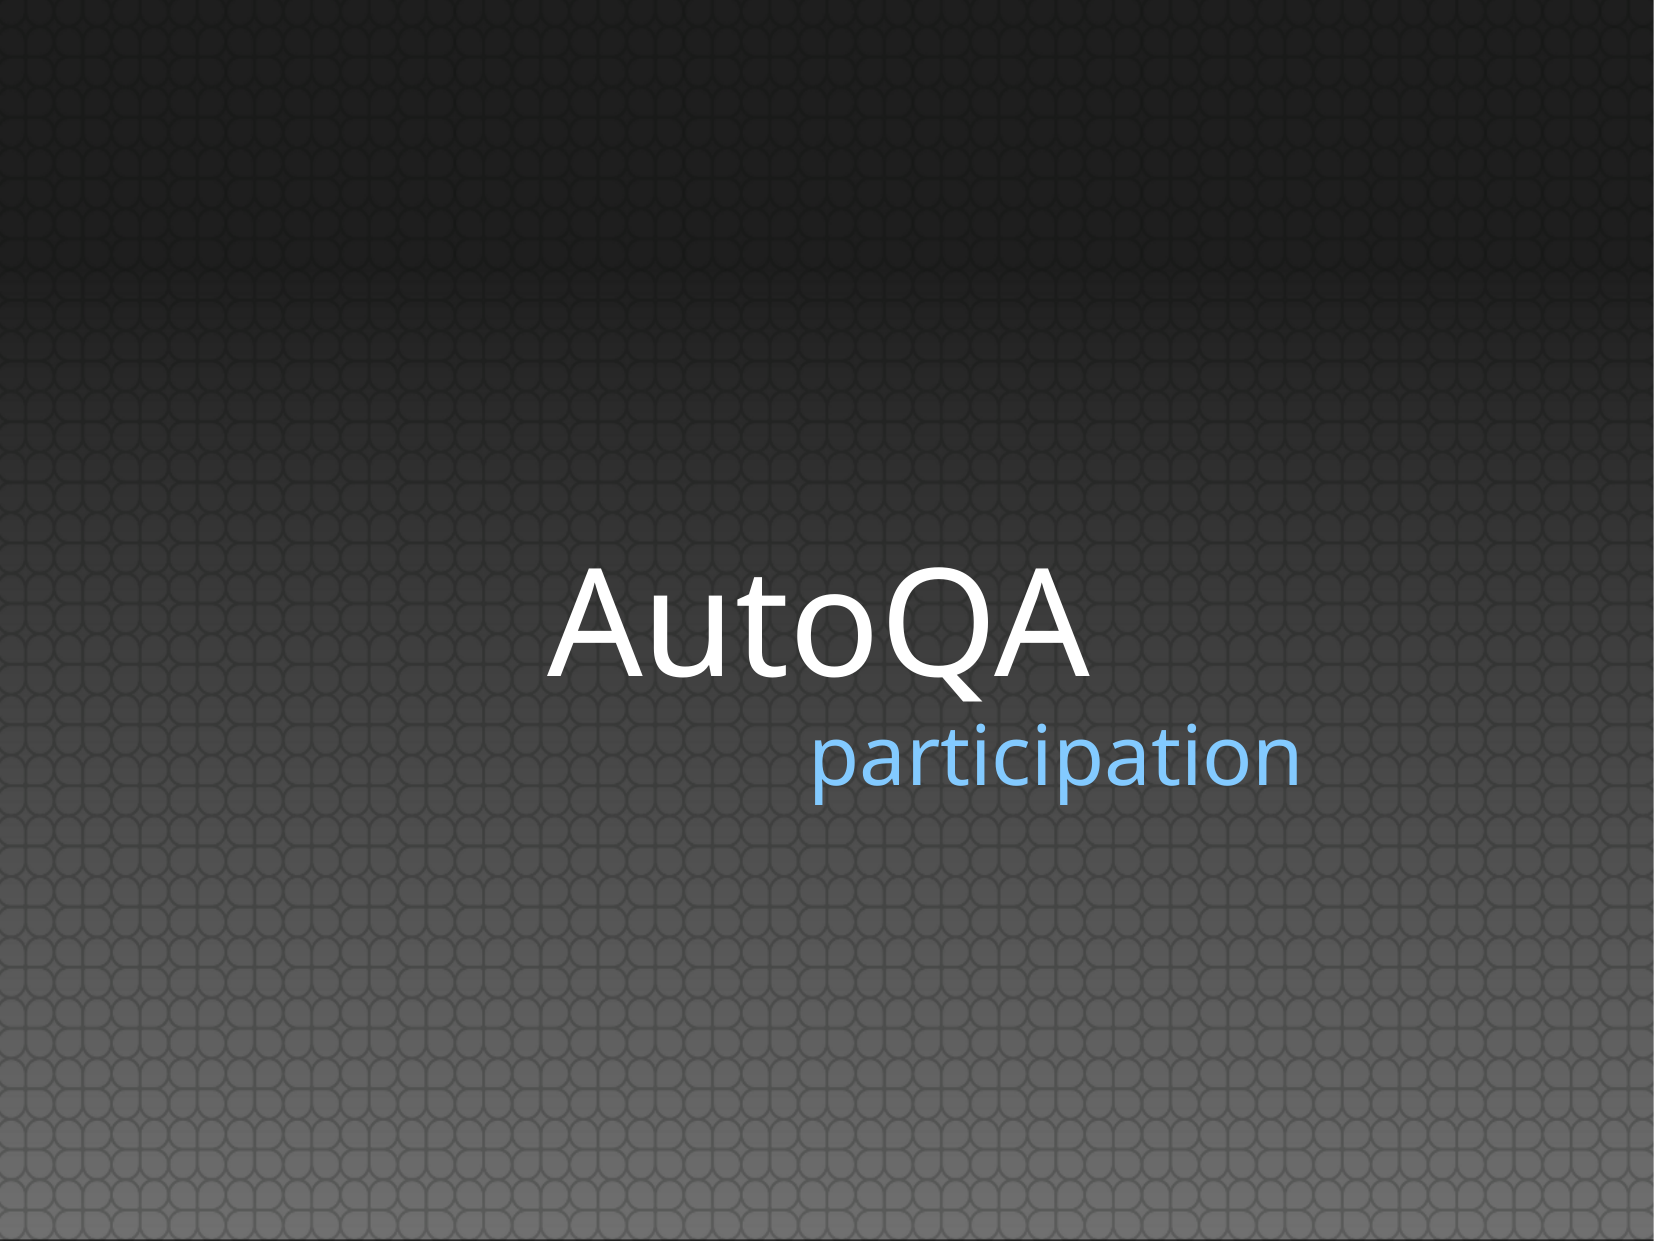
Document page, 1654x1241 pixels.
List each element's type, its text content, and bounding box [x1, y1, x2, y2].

text_box participation [803, 689, 1311, 798]
title AutoQA [75, 525, 1564, 713]
picture [0, 0, 1654, 1241]
